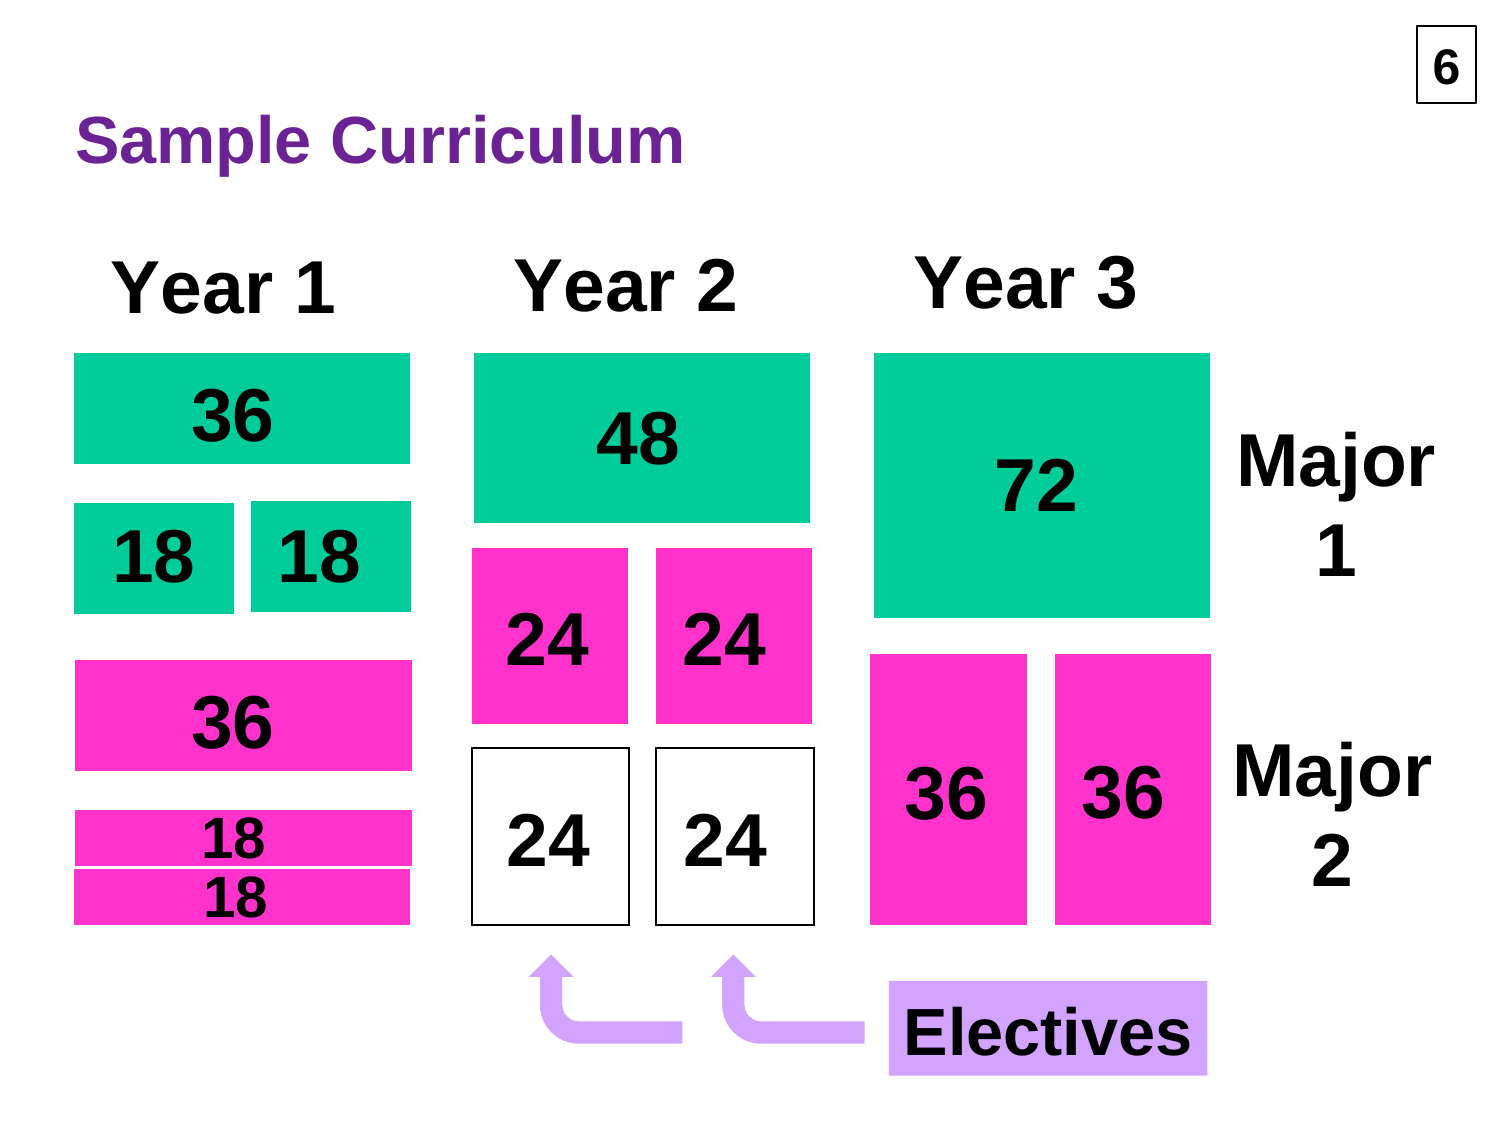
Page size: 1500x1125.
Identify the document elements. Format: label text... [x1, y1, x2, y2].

text_box [711, 954, 865, 1044]
text_box 36 [1066, 736, 1181, 842]
text_box 24 [668, 783, 783, 889]
text_box [869, 653, 1028, 926]
text_box 36 [176, 358, 290, 464]
text_box 24 [490, 583, 605, 689]
title Sample Curriculum [75, 44, 1426, 233]
text_box 48 [581, 382, 695, 488]
text_box 18 [244, 823, 254, 834]
text_box 36 [176, 665, 290, 771]
text_box 6 [1416, 26, 1477, 104]
text_box Electives [888, 980, 1208, 1076]
text_box [655, 547, 813, 725]
text_box [1054, 653, 1212, 926]
text_box [471, 547, 629, 725]
text_box 24 [491, 784, 605, 889]
text_box 18 [243, 840, 255, 851]
text_box [74, 809, 186, 867]
text_box [74, 659, 413, 772]
text_box 18 [262, 500, 377, 606]
text_box [73, 868, 188, 926]
text_box 72 [979, 429, 1093, 535]
text_box 18 [186, 792, 282, 878]
text_box [283, 868, 411, 926]
text_box [282, 809, 413, 867]
text_box 36 [889, 736, 1003, 842]
text_box 24 [668, 582, 782, 688]
text_box 18 [188, 851, 283, 937]
text_box 18 [97, 500, 211, 606]
text_box [528, 954, 683, 1044]
